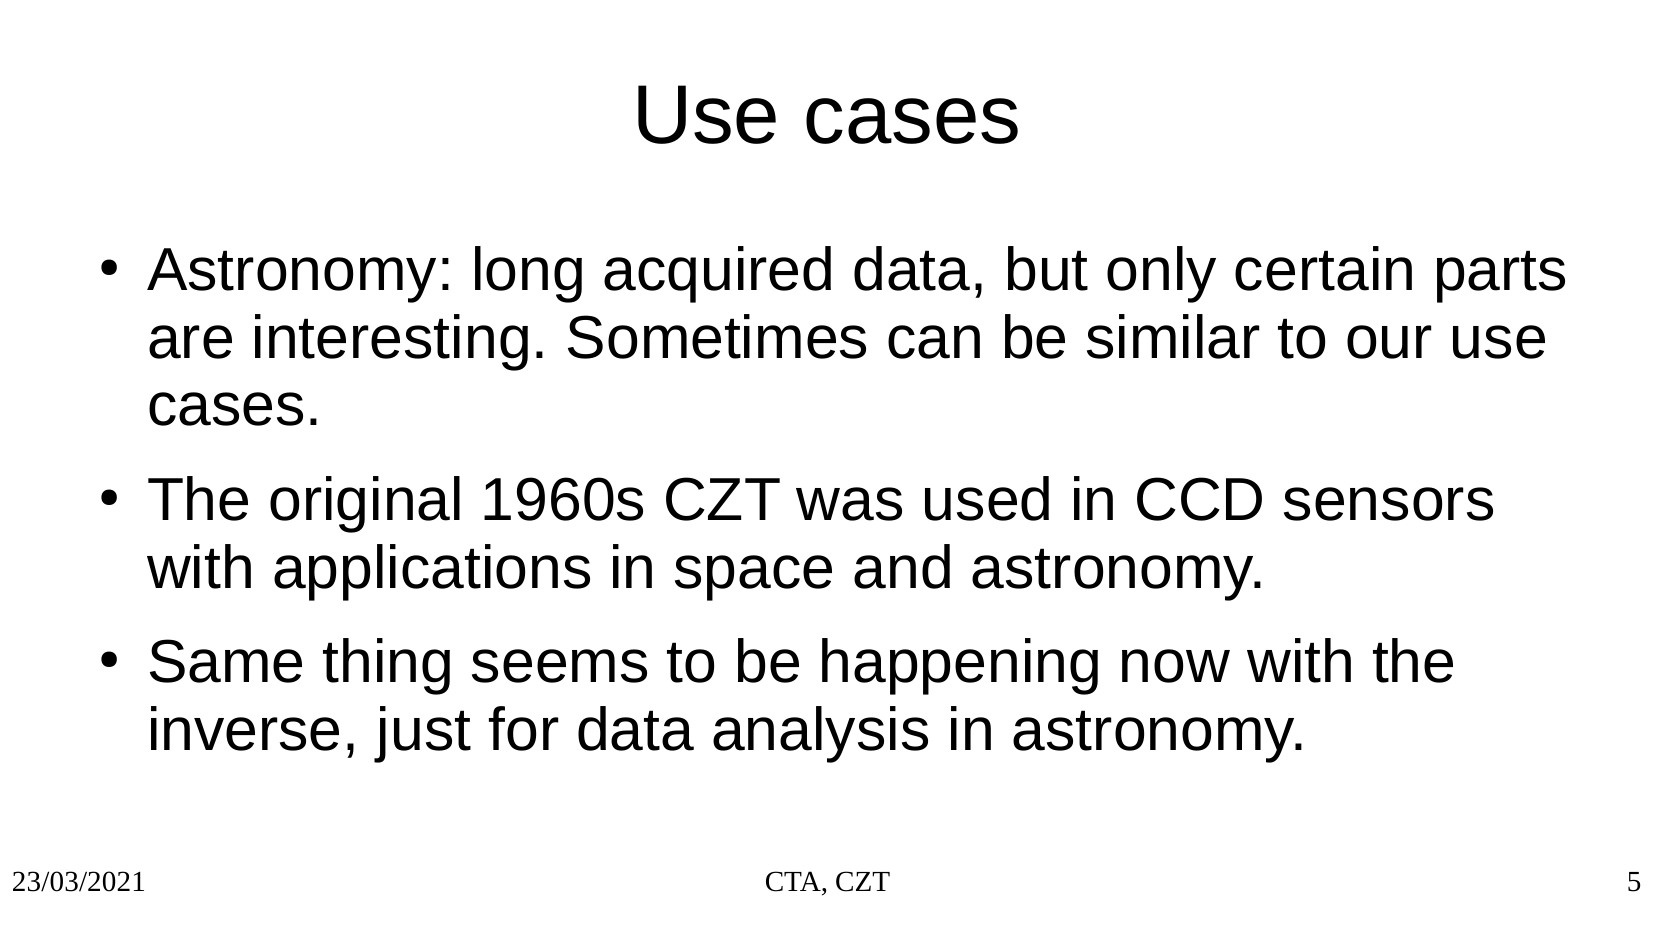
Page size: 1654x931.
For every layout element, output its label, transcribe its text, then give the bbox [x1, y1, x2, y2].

list Astronomy: long acquired data, but only certain parts are interesting. Sometimes can be similar to our use cases. The original 1960s CZT was used in CCD sensors with applications in space and astronomy. Same thing seems to be happening now with the inverse, just for data analysis in astronomy. [82, 235, 1571, 775]
title Use cases [82, 37, 1571, 193]
